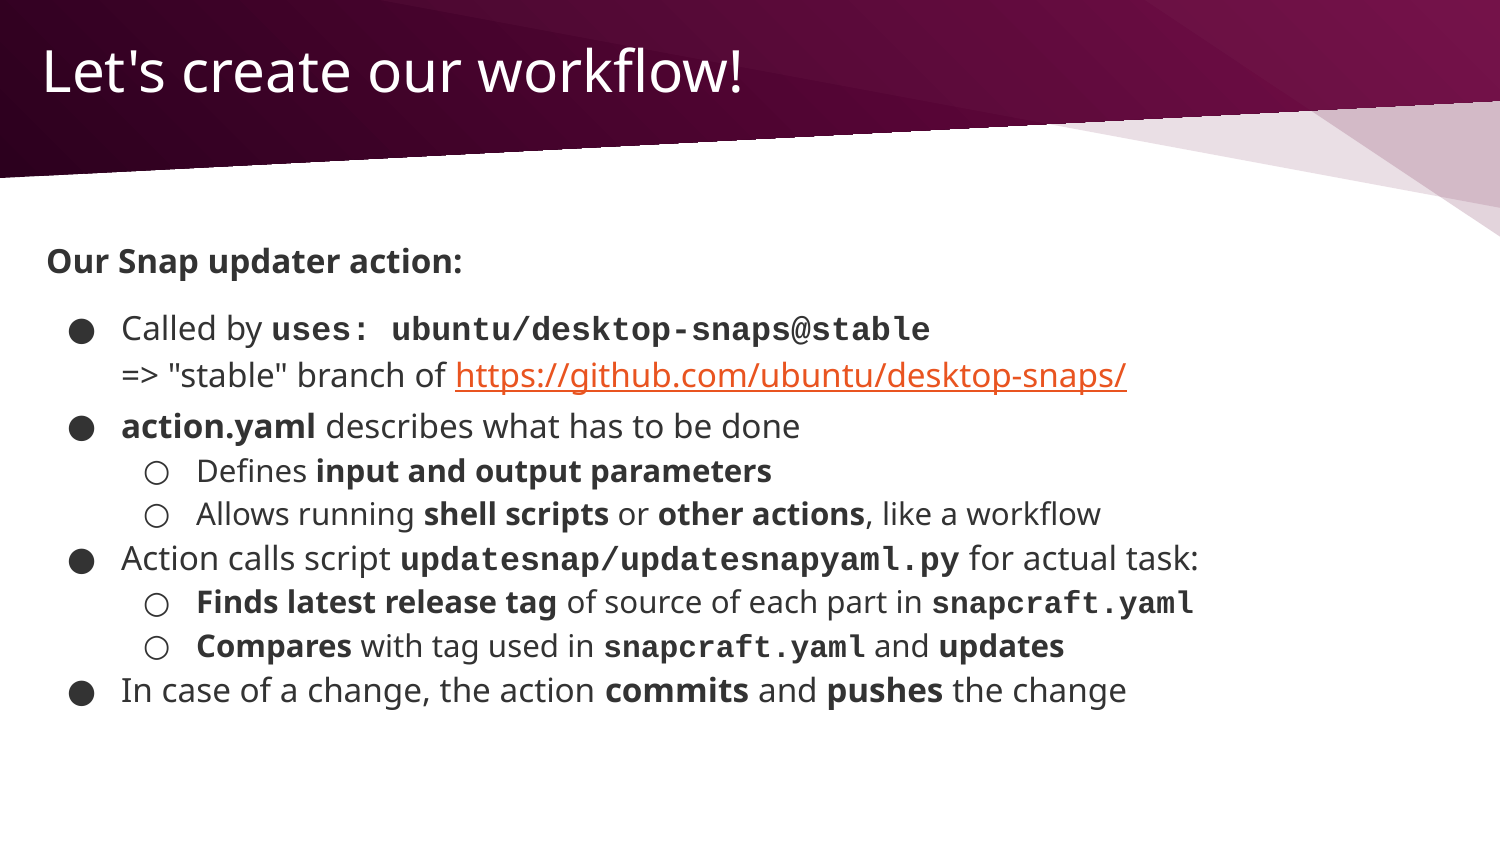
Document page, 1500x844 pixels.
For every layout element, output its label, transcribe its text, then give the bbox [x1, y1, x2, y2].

title Let's create our workflow! [41, 5, 1336, 134]
list Our Snap updater action: Called by uses: ubuntu/desktop-snaps@stable => "stable" branch of https://github.com/ubuntu/desktop-snaps/ action.yaml describes what has to be done Defines input and output parameters Allows running shell scripts or other actions, like a workflow Action calls script updatesnap/updatesnapyaml.py for actual task: Finds latest release tag of source of each part in snapcraft.yaml Compares with tag used in snapcraft.yaml and updates In case of a change, the action commits and pushes the change [35, 229, 1324, 789]
